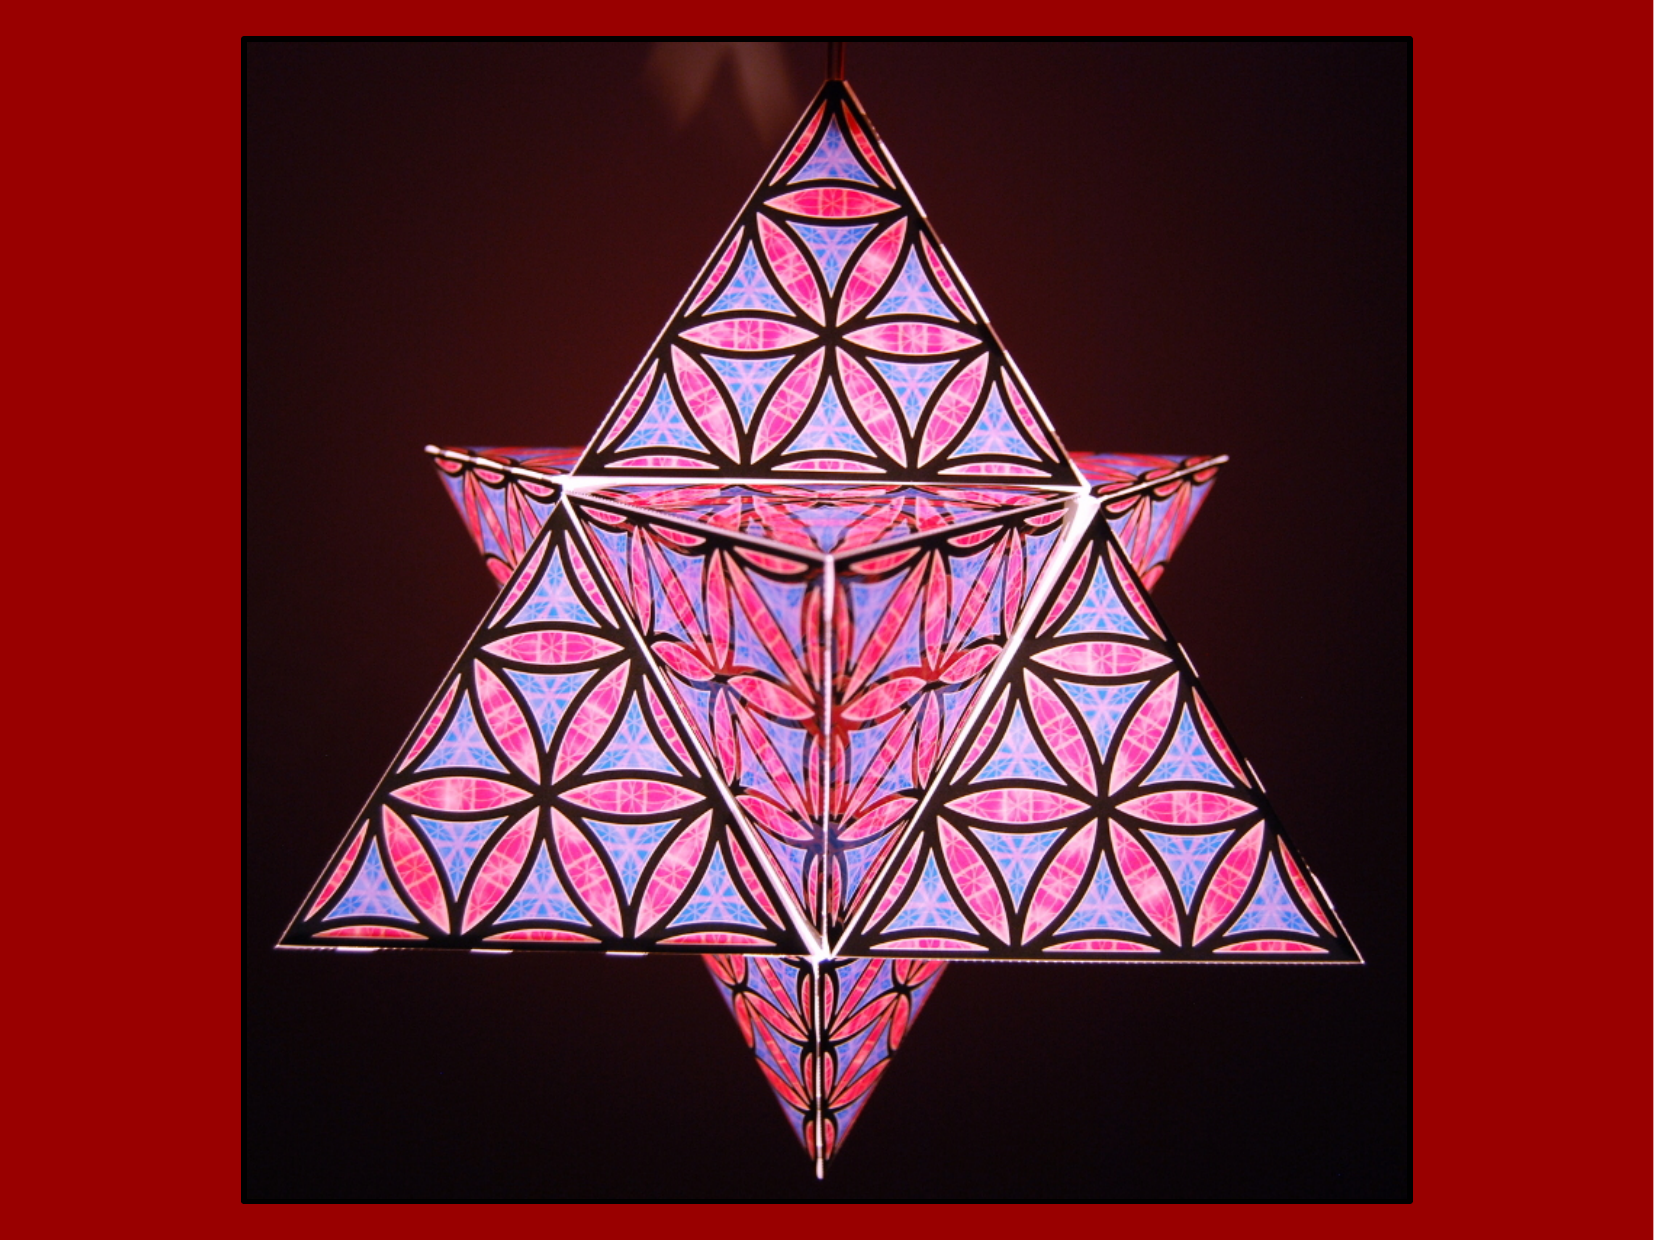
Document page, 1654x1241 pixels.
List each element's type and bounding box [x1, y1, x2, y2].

picture [246, 41, 1407, 1199]
